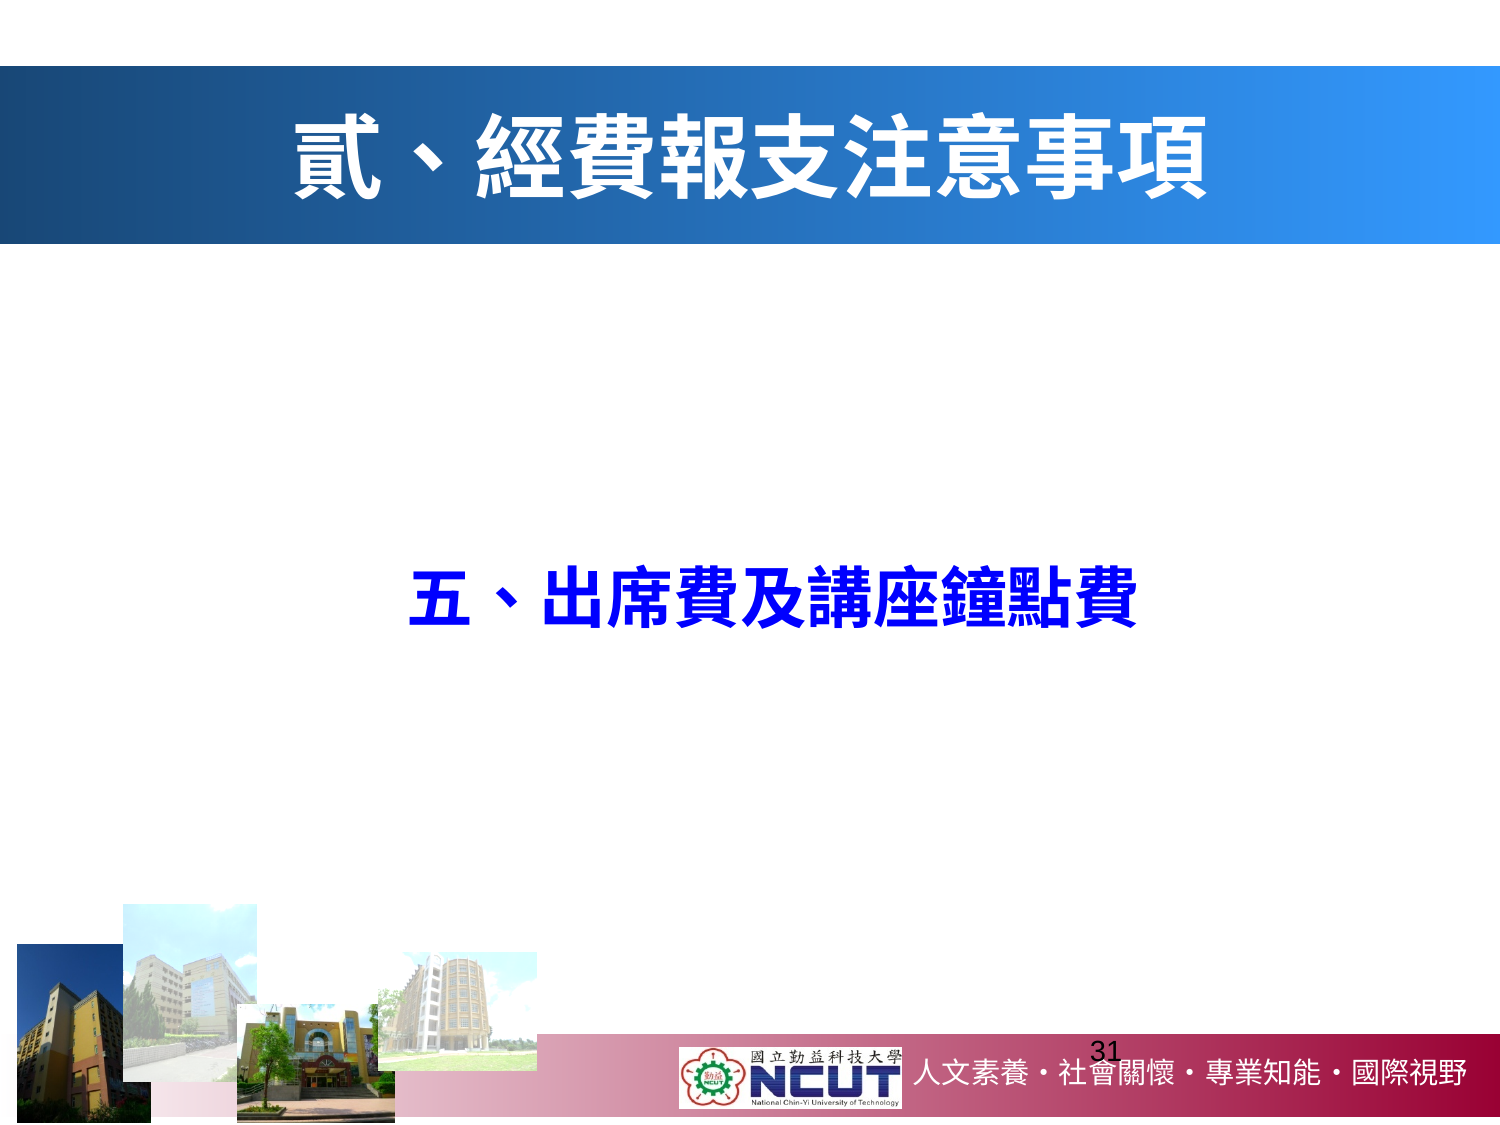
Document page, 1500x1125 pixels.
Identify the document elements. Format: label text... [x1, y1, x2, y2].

title 貳、經費報支注意事項 [0, 66, 1500, 244]
list 五、出席費及講座鐘點費 [70, 257, 1421, 1001]
text_box [1074, 1024, 1426, 1103]
